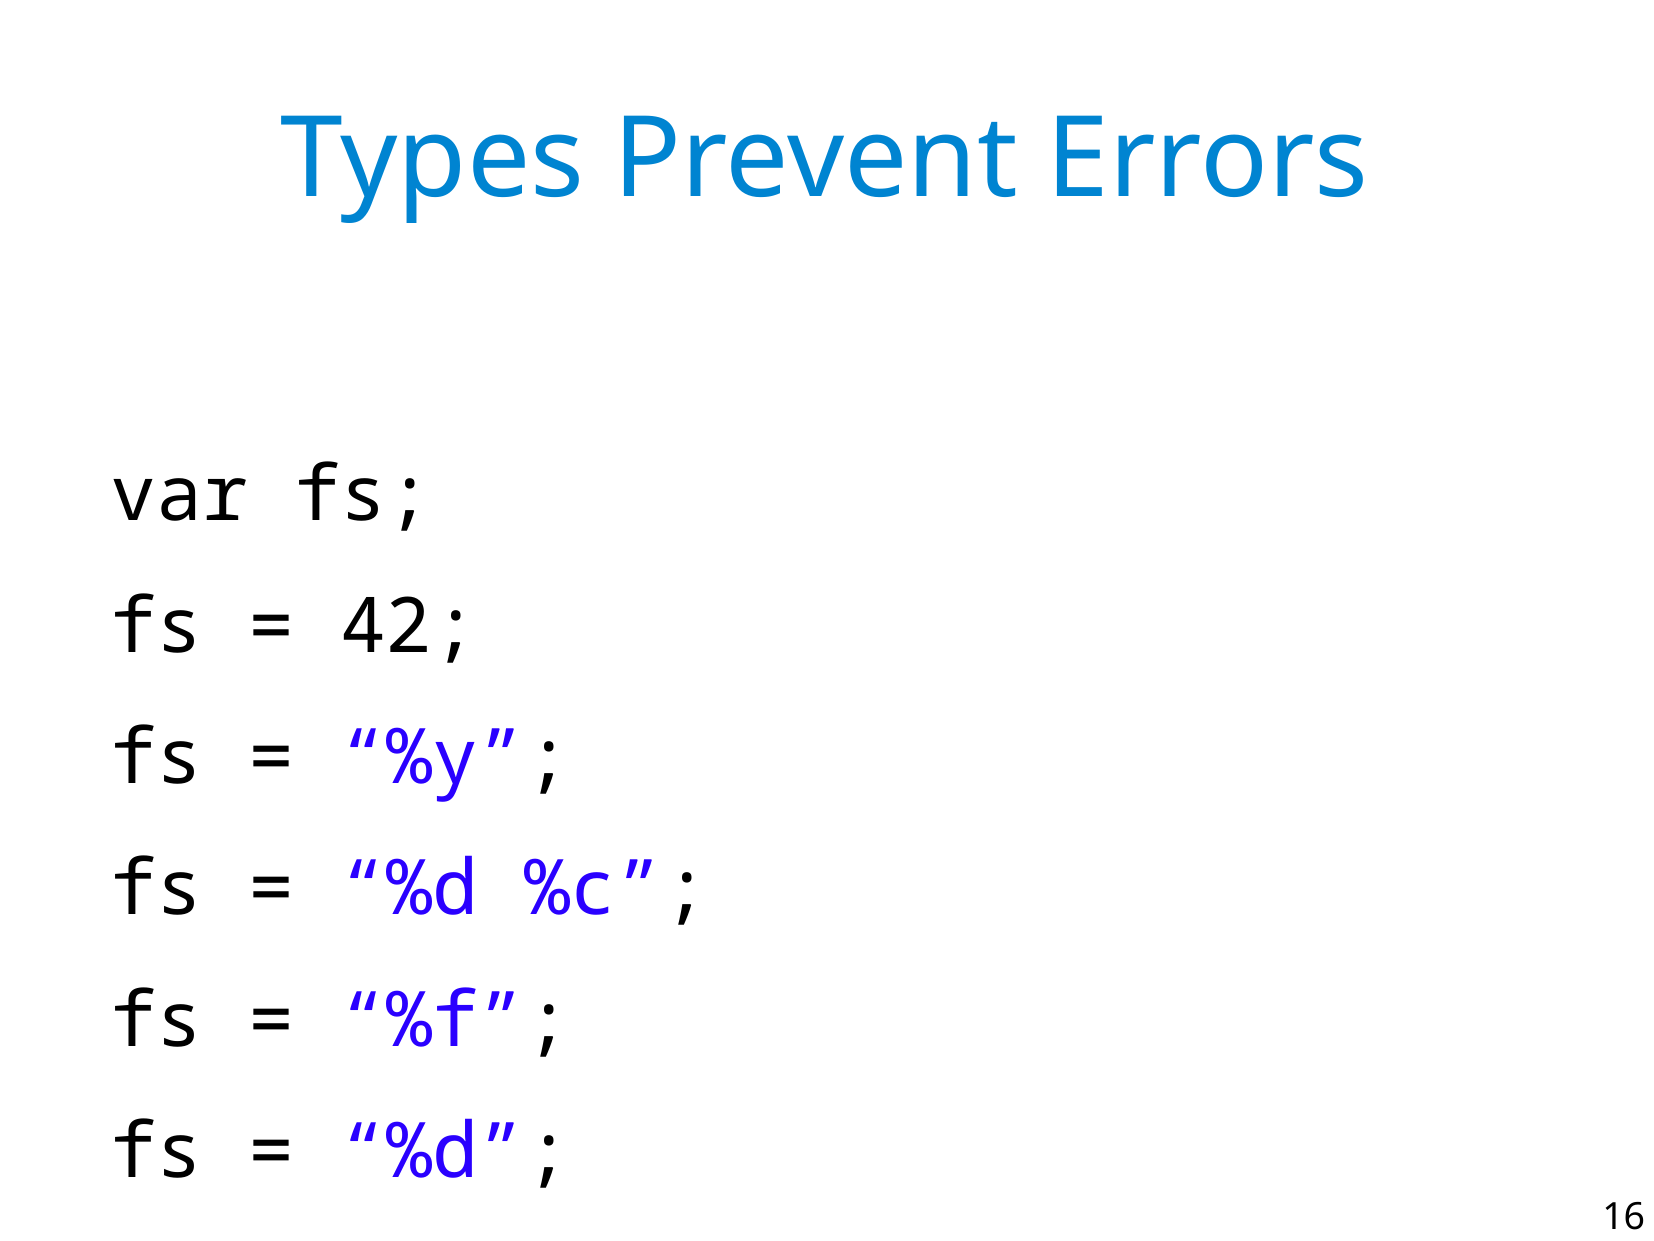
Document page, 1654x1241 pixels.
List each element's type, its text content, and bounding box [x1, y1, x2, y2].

title Types Prevent Errors [60, 49, 1591, 257]
text_box var fs; fs = 42; fs = “%y”; fs = “%d %c”; fs = “%f”; fs = “%d”; printf(fs, 5); [45, 439, 1621, 1241]
